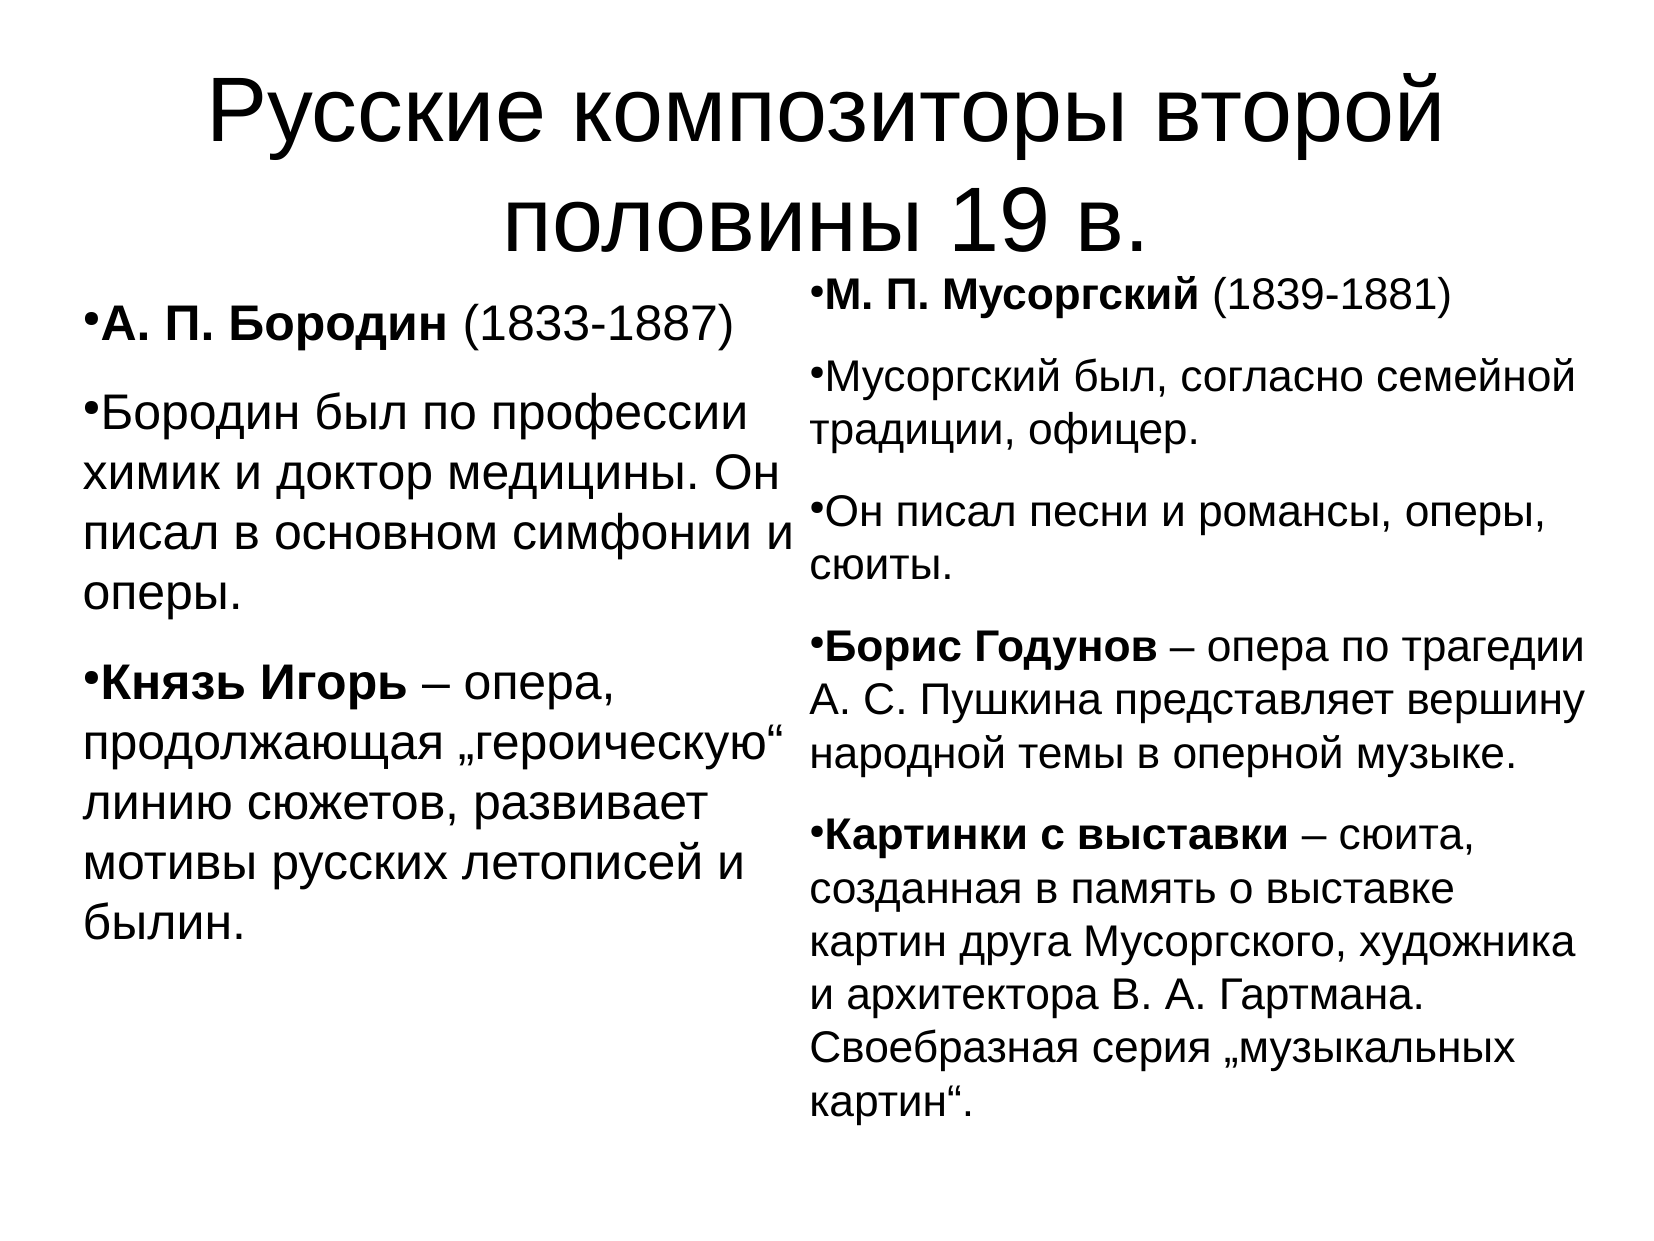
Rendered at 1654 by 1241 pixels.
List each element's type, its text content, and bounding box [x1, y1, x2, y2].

list М. П. Мусоргский (1839-1881) Мусоргский был, согласно семейной традиции, офицер. Он писал песни и романсы, оперы, сюиты. Борис Годунов – опера по трагедии А. С. Пушкина представляет вершину народной темы в оперной музыке. Картинки с выставки – сюита, созданная в память о выставке картин друга Мусоргского, художника и архитектора В. А. Гартмана. Своебразная серия „музыкальных картин“. [809, 265, 1595, 1179]
title Русские композиторы второй половины 19 в. [82, 49, 1571, 257]
list А. П. Бородин (1833-1887) Бородин был по профессии химик и доктор медицины. Он писал в основном симфонии и оперы. Князь Игорь – опера, продолжающая „героическую“ линию сюжетов, развивает мотивы русских летописей и былин. [82, 290, 809, 1109]
